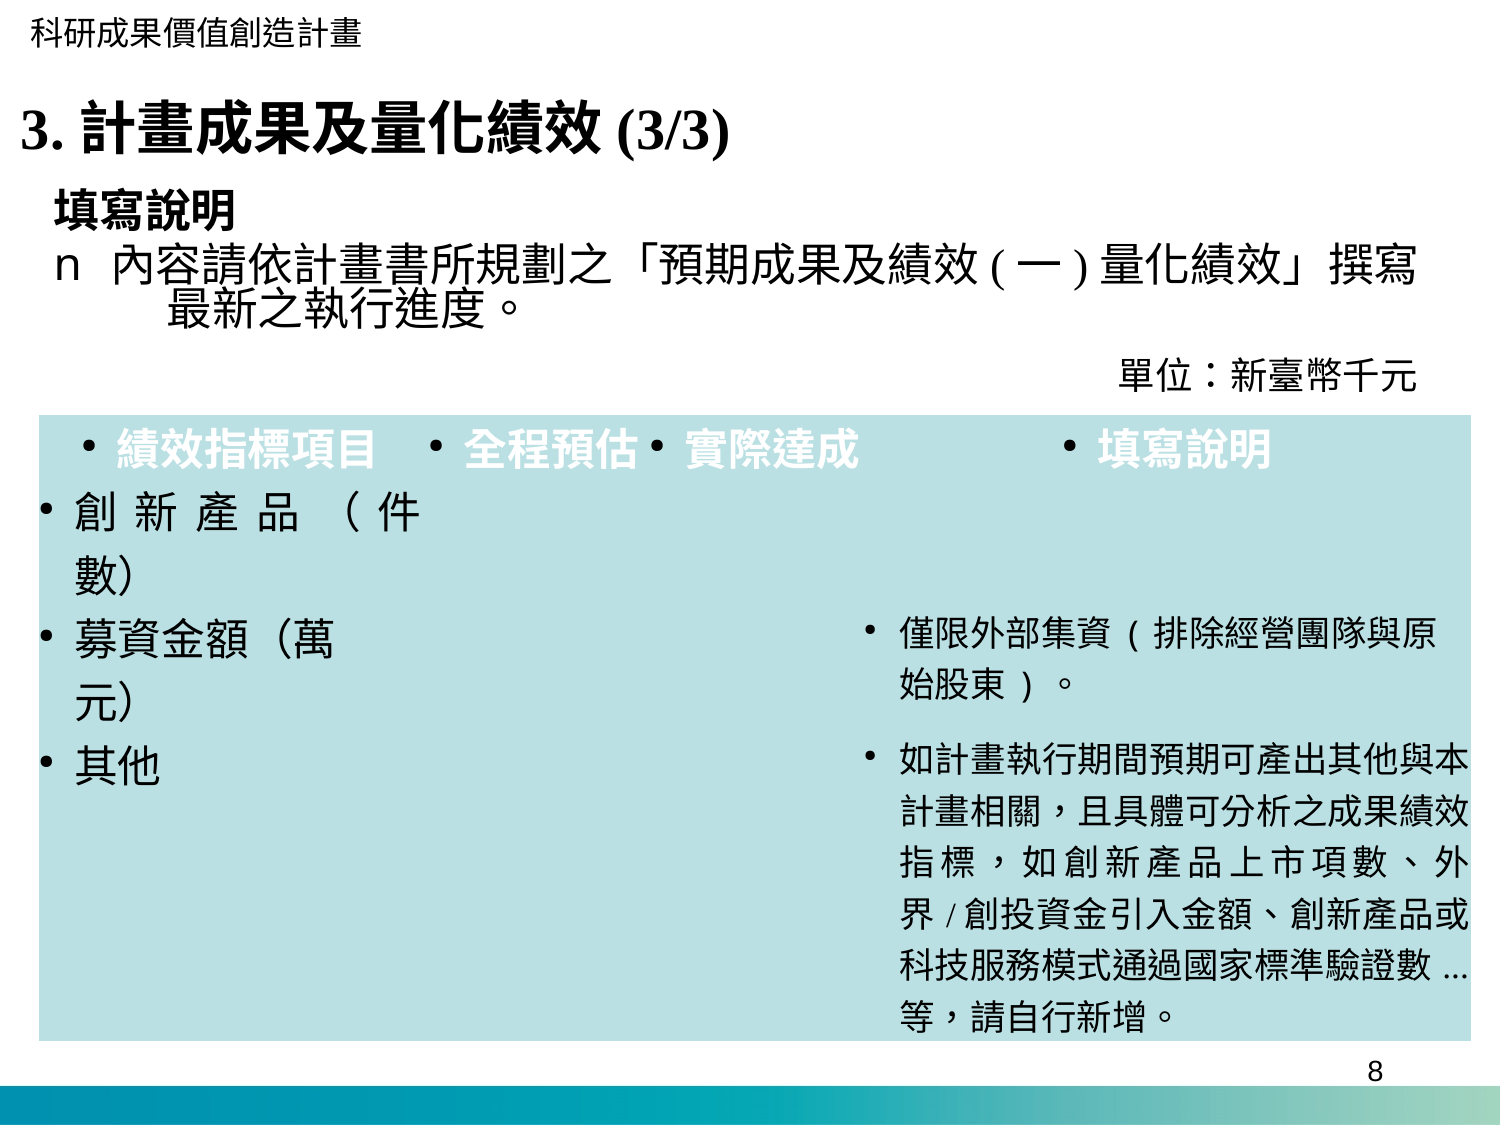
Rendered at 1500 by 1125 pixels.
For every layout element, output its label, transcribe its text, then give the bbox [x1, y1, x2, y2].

table_cell [422, 478, 645, 605]
table_cell 募資金額（萬元） [39, 605, 422, 731]
text_box 3.計畫成果及量化績效(3/3) [5, 83, 1471, 170]
table_header 全程預估 [422, 415, 645, 478]
text_box 單位：新臺幣千元 [1102, 344, 1446, 405]
table_header 填寫說明 [864, 415, 1471, 478]
table_cell 僅限外部集資(排除經營團隊與原始股東)。 [864, 605, 1471, 731]
text_box 7 [1352, 1044, 1500, 1123]
table_cell [645, 731, 864, 1041]
text_box 填寫說明 內容請依計畫書所規劃之「預期成果及績效(一)量化績效」撰寫最新之執行進度。 [38, 184, 1446, 410]
table_cell 如計畫執行期間預期可產出其他與本計畫相關，且具體可分析之成果績效指標，如創新產品上市項數、外界/創投資金引入金額、創新產品或科技服務模式通過國家標準驗證數...等，請自行新增。 [864, 731, 1471, 1041]
table_cell [864, 478, 1471, 605]
table_cell [422, 731, 645, 1041]
table_cell [422, 605, 645, 731]
table_cell [645, 478, 864, 605]
table_cell 其他 [39, 731, 422, 1041]
table_header 實際達成 [645, 415, 864, 478]
table_cell [645, 605, 864, 731]
table_header 績效指標項目 [39, 415, 422, 478]
table_cell 創新產品（件數） [39, 478, 422, 605]
